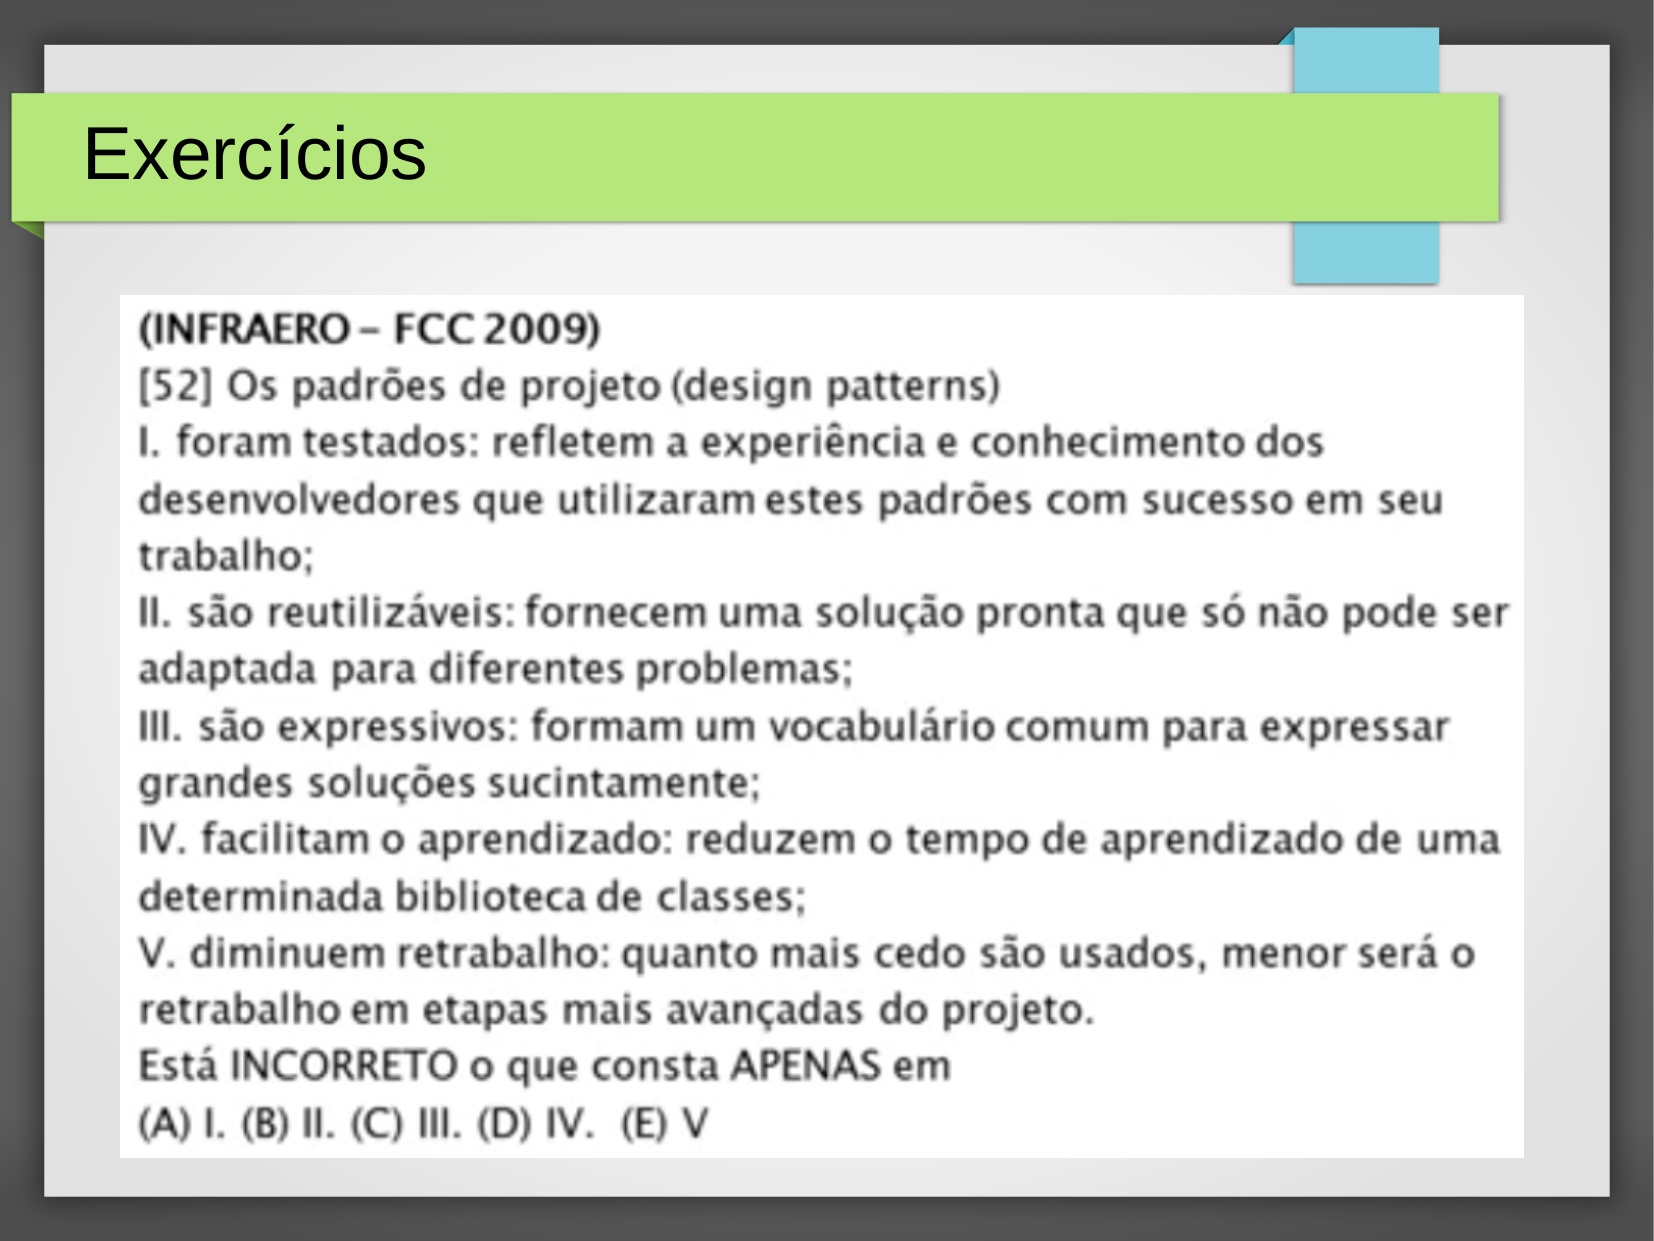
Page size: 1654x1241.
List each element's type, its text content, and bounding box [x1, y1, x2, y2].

title Exercícios [82, 94, 1264, 213]
picture [0, 0, 1654, 1241]
